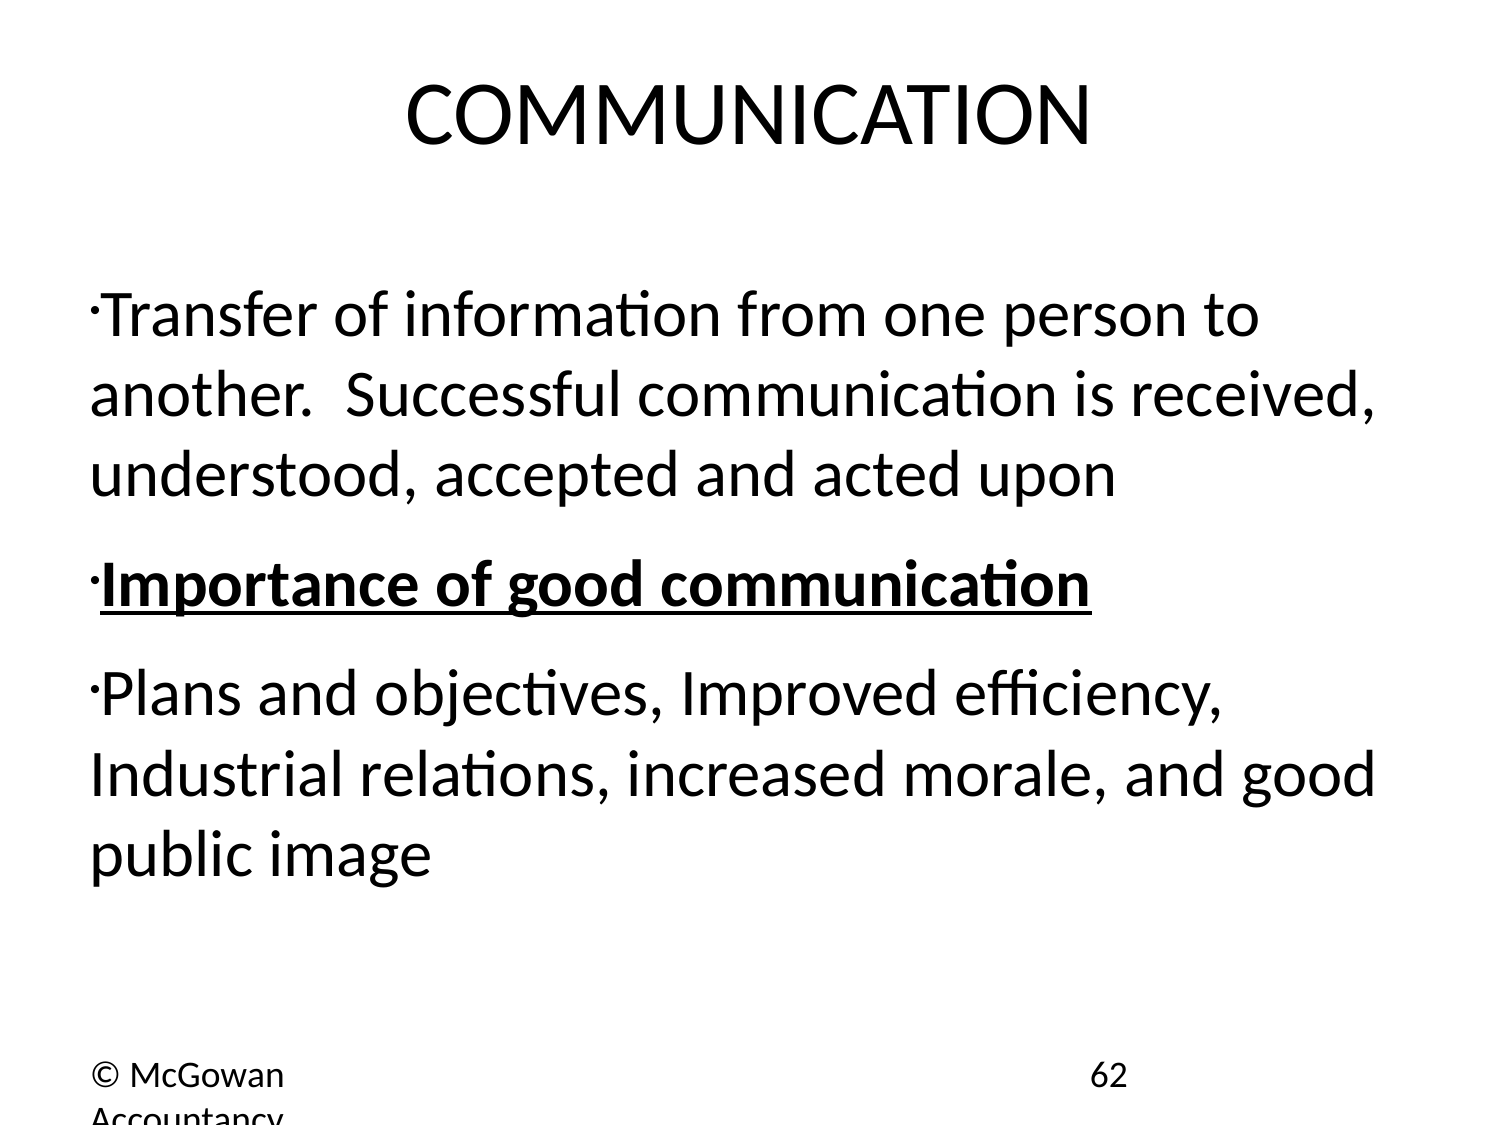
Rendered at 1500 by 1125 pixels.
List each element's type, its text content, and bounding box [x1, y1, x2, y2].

title COMMUNICATION [75, 45, 1425, 233]
text_box [1074, 1042, 1425, 1103]
list Transfer of information from one person to another. Successful communication is received, understood, accepted and acted upon Importance of good communication Plans and objectives, Improved efficiency, Industrial relations, increased morale, and good public image [75, 262, 1425, 1005]
text_box © McGowan Accountancy Services [75, 1042, 425, 1103]
